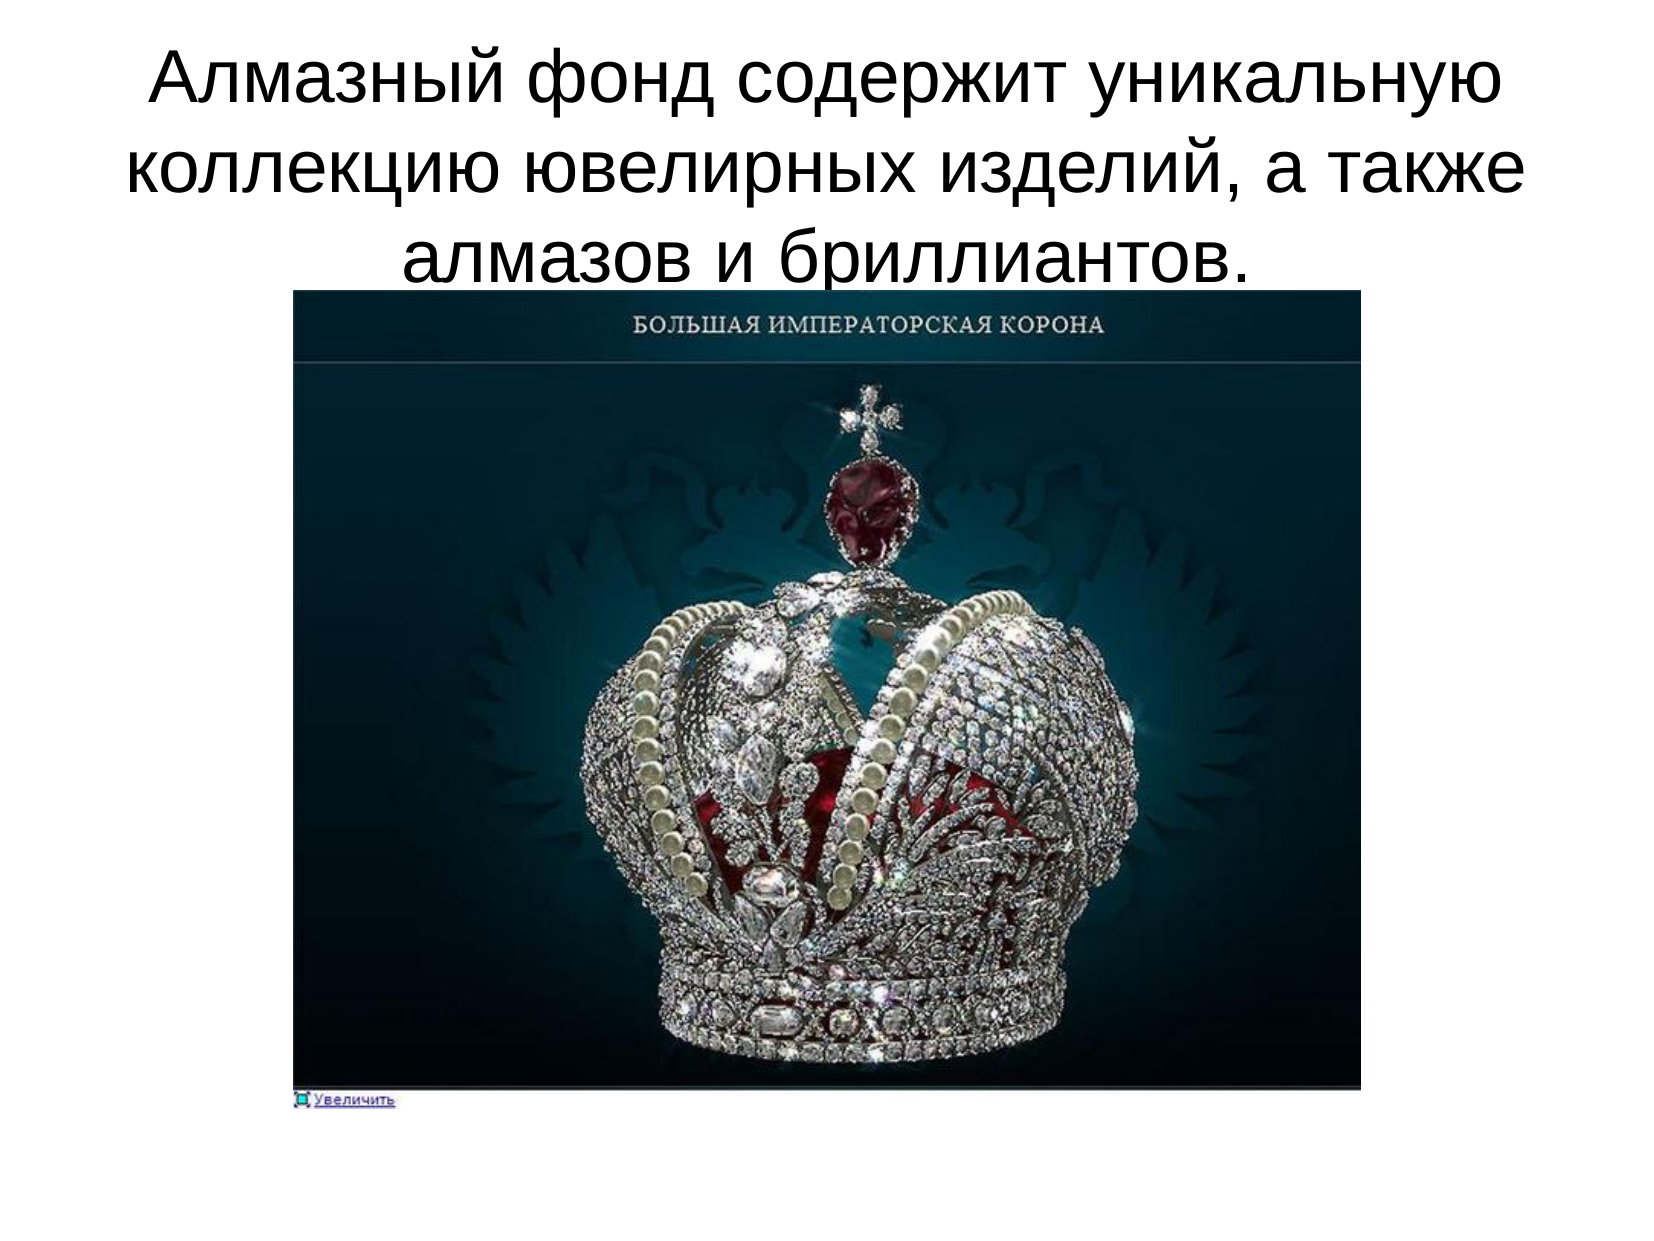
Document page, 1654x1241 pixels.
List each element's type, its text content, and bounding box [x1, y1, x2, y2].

picture [293, 290, 1361, 1109]
title Алмазный фонд содержит уникальную коллекцию ювелирных изделий, а также алмазов и бриллиантов. [82, 26, 1571, 279]
